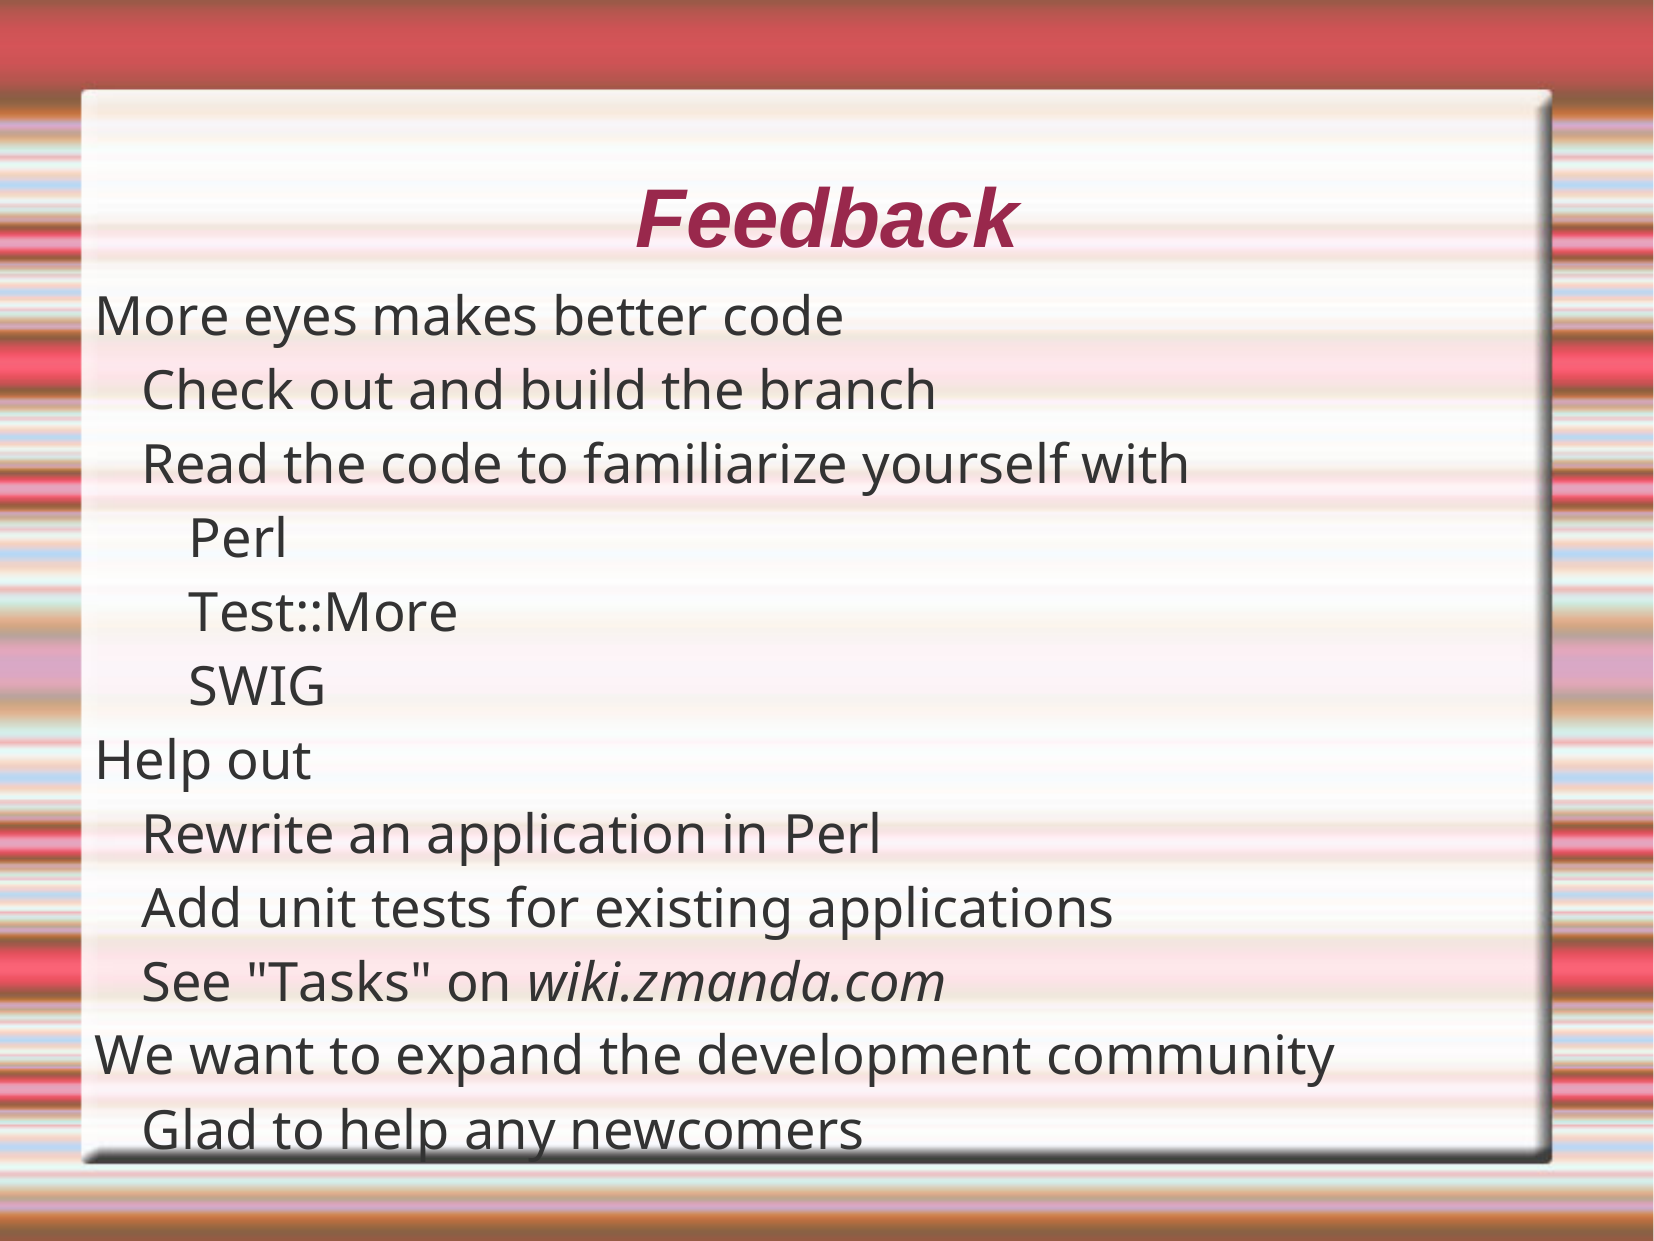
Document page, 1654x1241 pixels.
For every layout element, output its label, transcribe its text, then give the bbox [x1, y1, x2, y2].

list More eyes makes better code Check out and build the branch Read the code to familiarize yourself with Perl Test::More SWIG Help out Rewrite an application in Perl Add unit tests for existing applications See "Tasks" on wiki.zmanda.com We want to expand the development community Glad to help any newcomers [82, 277, 1516, 1114]
title Feedback [121, 114, 1534, 322]
picture [0, 0, 1654, 1241]
